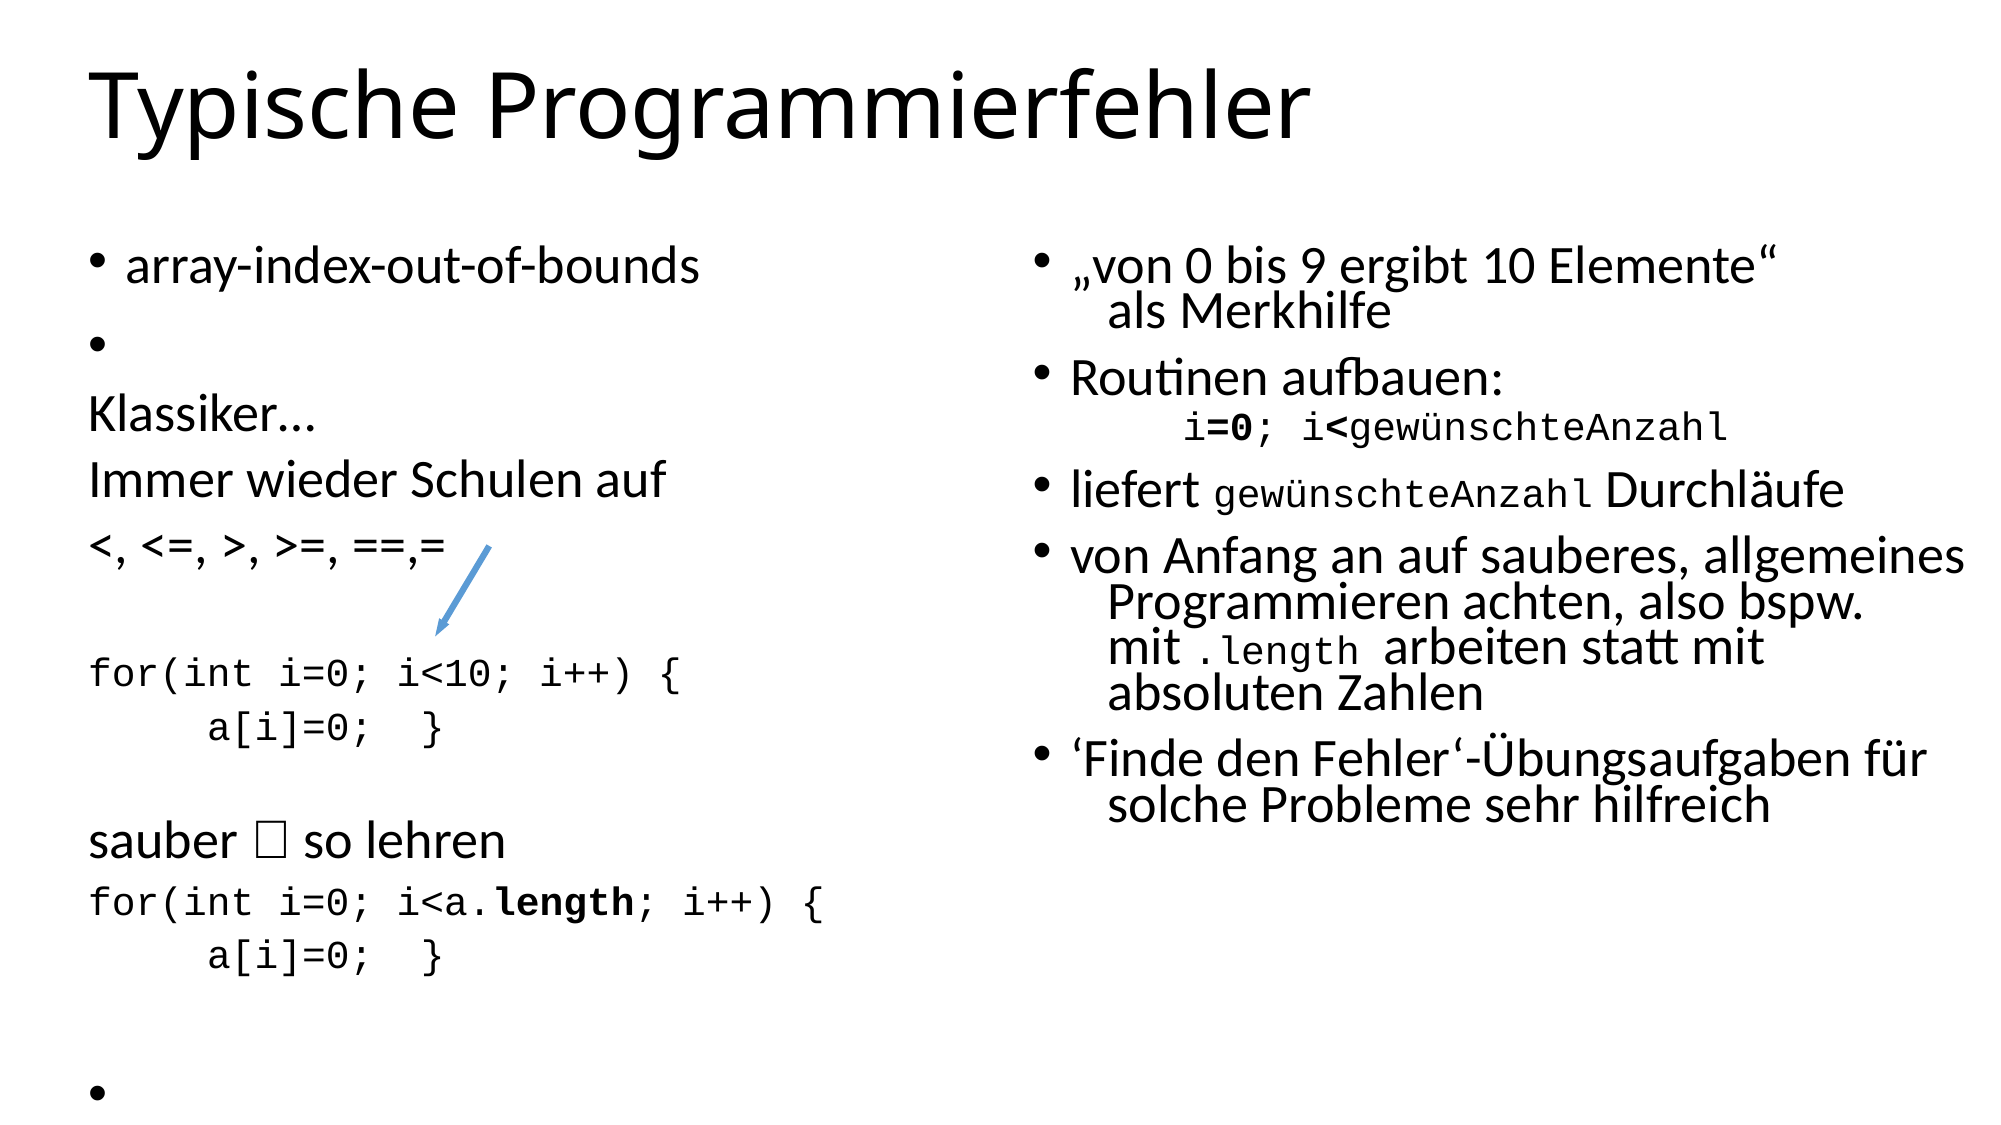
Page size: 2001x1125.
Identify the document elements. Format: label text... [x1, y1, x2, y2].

title Typische Programmierfehler [73, 0, 1984, 218]
list array-index-out-of-bounds Klassiker… Immer wieder Schulen auf <, <=, >, >=, ==,= for(int i=0; i<10; i++) { a[i]=0; } sauber  so lehren for(int i=0; i<a.length; i++) { a[i]=0; } [73, 239, 952, 1003]
list „von 0 bis 9 ergibt 10 Elemente“ als Merkhilfe Routinen aufbauen: i=0; i<gewünschteAnzahl liefert gewünschteAnzahl Durchläufe von Anfang an auf sauberes, allgemeines Programmieren achten, also bspw. mit .length arbeiten statt mit absoluten Zahlen ‘Finde den Fehler‘-Übungsaufgaben für solche Probleme sehr hilfreich [1017, 239, 1984, 1003]
